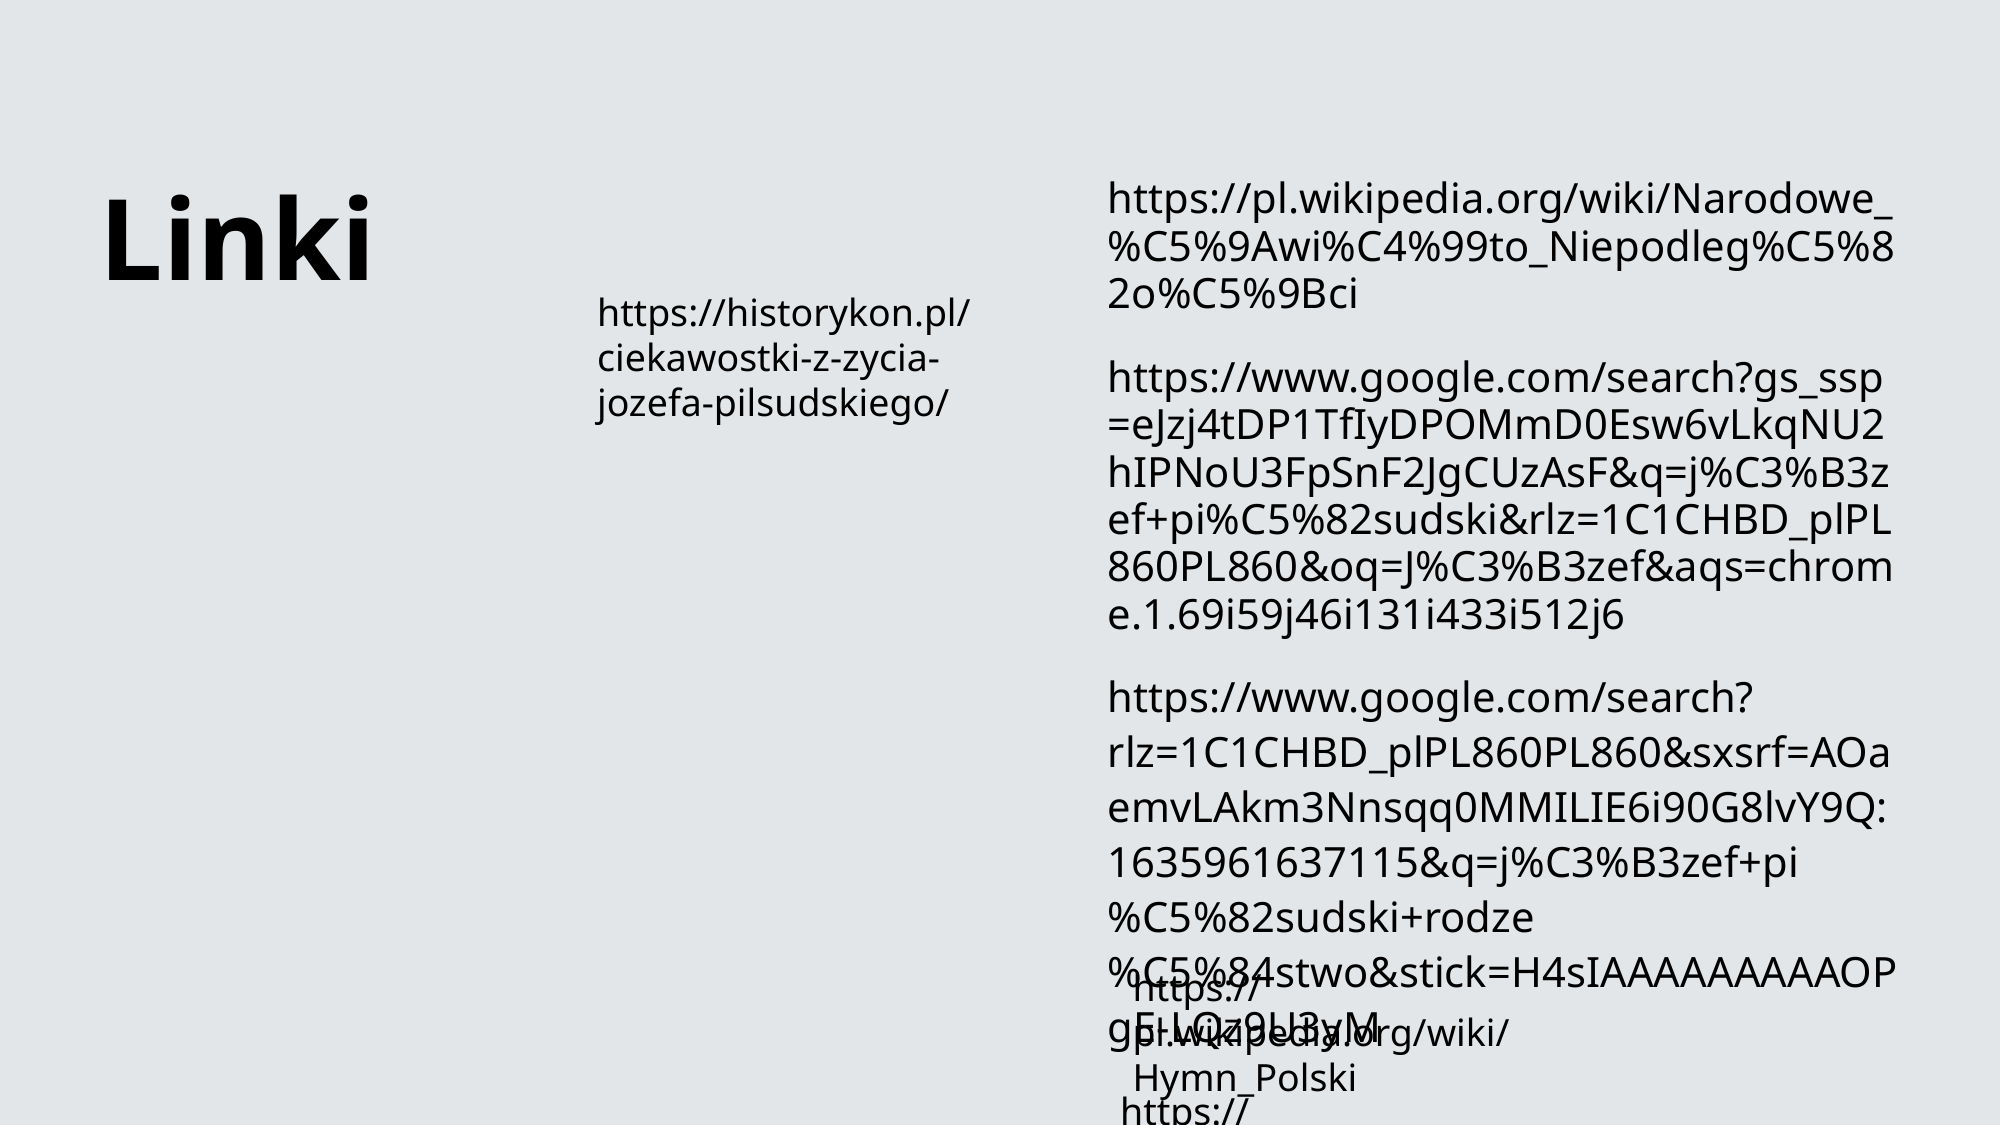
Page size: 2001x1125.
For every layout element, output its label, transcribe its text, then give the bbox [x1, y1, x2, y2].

text_box https://historia.org.pl/2016/05/10/szesc-ciekawostek-o-jozefie-pilsudskim-o-ktorych-nie-macie-pojecia-cz-1/ [1105, 1080, 1534, 1125]
title Linki [84, 160, 909, 960]
text_box https://pl.wikipedia.org/wiki/Hymn_Polski [1117, 956, 1568, 1063]
text_box https://historykon.pl/ciekawostki-z-zycia-jozefa-pilsudskiego/ [582, 281, 1033, 433]
list https://pl.wikipedia.org/wiki/Narodowe_%C5%9Awi%C4%99to_Niepodleg%C5%82o%C5%9Bci https://www.google.com/search?gs_ssp=eJzj4tDP1TfIyDPOMmD0Esw6vLkqNU2hIPNoU3FpSnF2JgCUzAsF&q=j%C3%B3zef+pi%C5%82sudski&rlz=1C1CHBD_plPL860PL860&oq=J%C3%B3zef&aqs=chrome.1.69i59j46i131i433i512j6 https://www.google.com/search?rlz=1C1CHBD_plPL860PL860&sxsrf=AOaemvLAkm3Nnsqq0MMILIE6i90G8lvY9Q:1635961637115&q=j%C3%B3zef+pi%C5%82sudski+rodze%C5%84stwo&stick=H4sIAAAAAAAAAOPgE-LQz9U3yM [1092, 158, 1917, 958]
